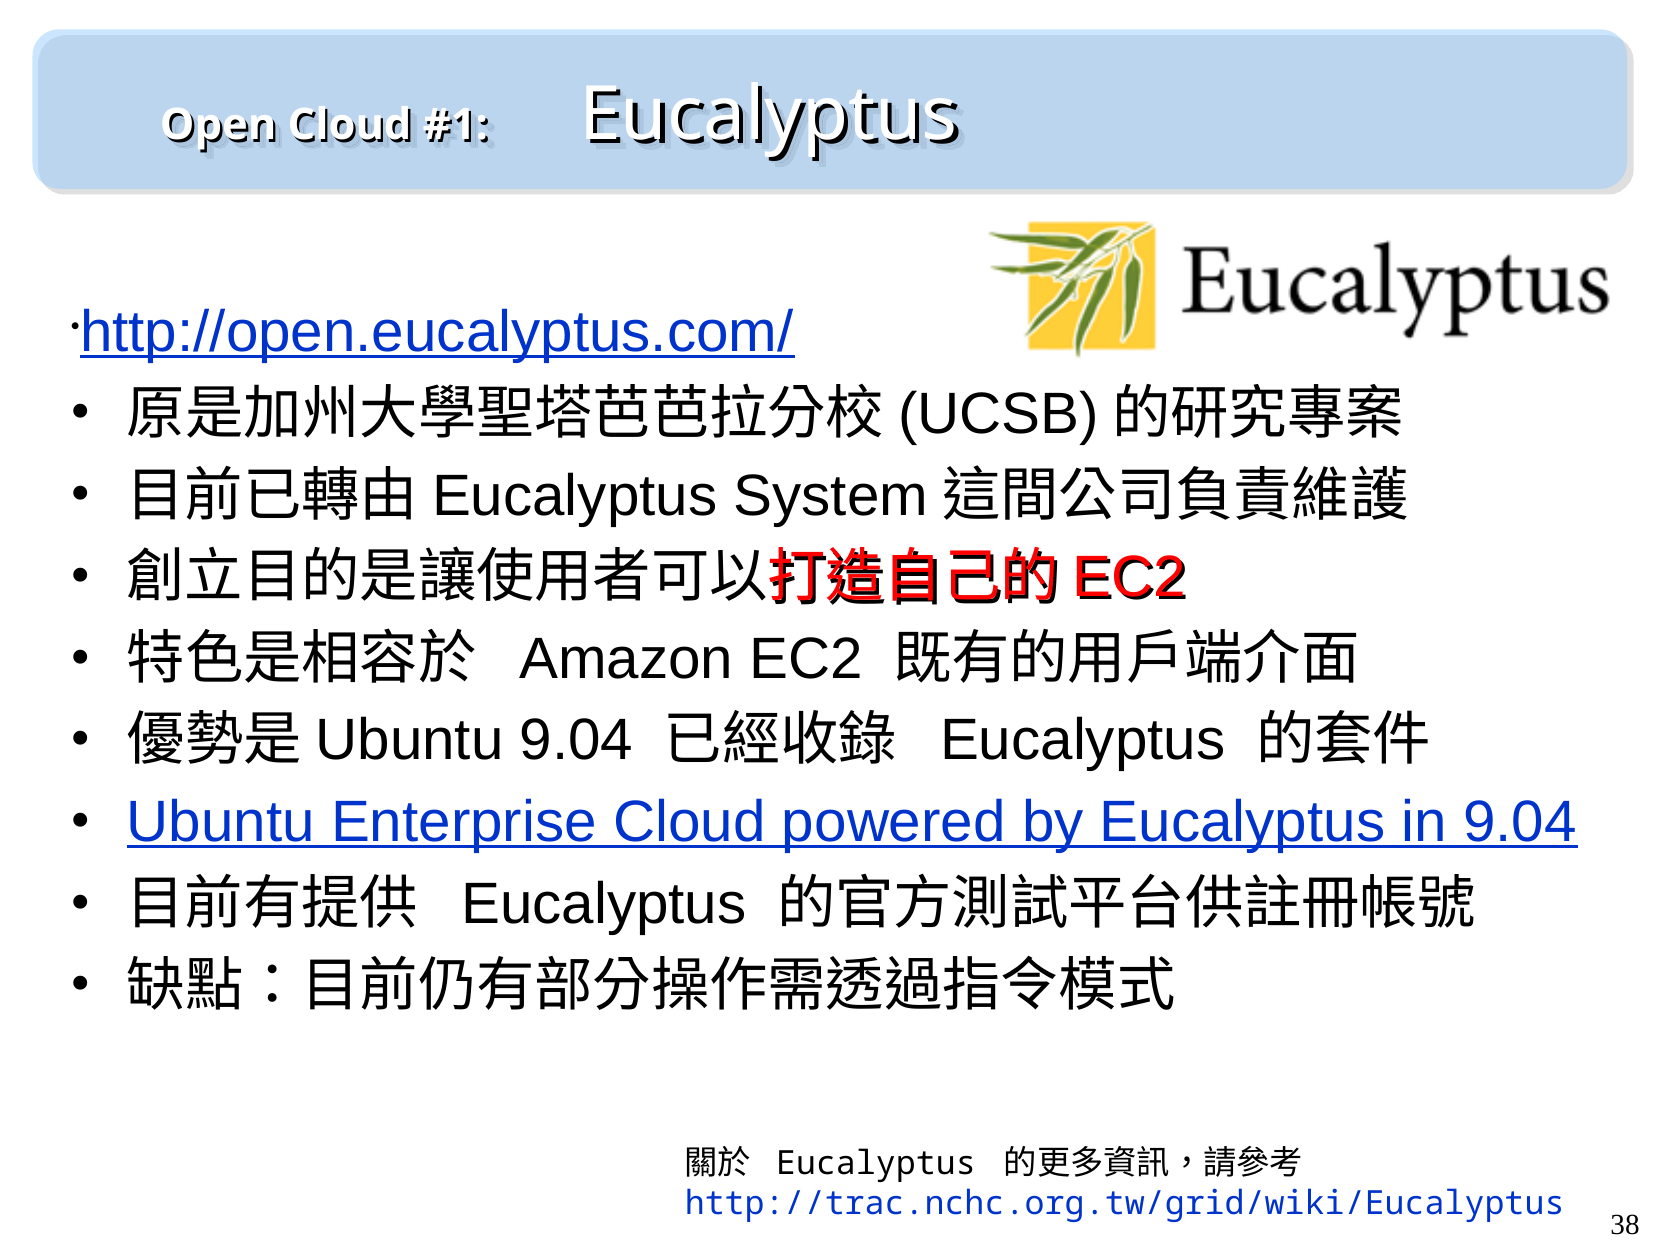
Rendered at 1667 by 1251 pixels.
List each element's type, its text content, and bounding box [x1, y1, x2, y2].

text_box http://open.eucalyptus.com/ 原是加州大學聖塔芭芭拉分校(UCSB)的研究專案 目前已轉由Eucalyptus System這間公司負責維護 創立目的是讓使用者可以打造自己的EC2 特色是相容於 Amazon EC2 既有的用戶端介面 優勢是Ubuntu 9.04 已經收錄 Eucalyptus 的套件 Ubuntu Enterprise Cloud powered by Eucalyptus in 9.04 目前有提供 Eucalyptus 的官方測試平台供註冊帳號 缺點：目前仍有部分操作需透過指令模式 [70, 295, 1636, 1119]
text_box Open Cloud #1: Eucalyptus [32, 29, 1628, 189]
picture [987, 220, 1612, 295]
text_box 關於 Eucalyptus 的更多資訊，請參考 http://trac.nchc.org.tw/grid/wiki/Eucalyptus [664, 1127, 1642, 1235]
